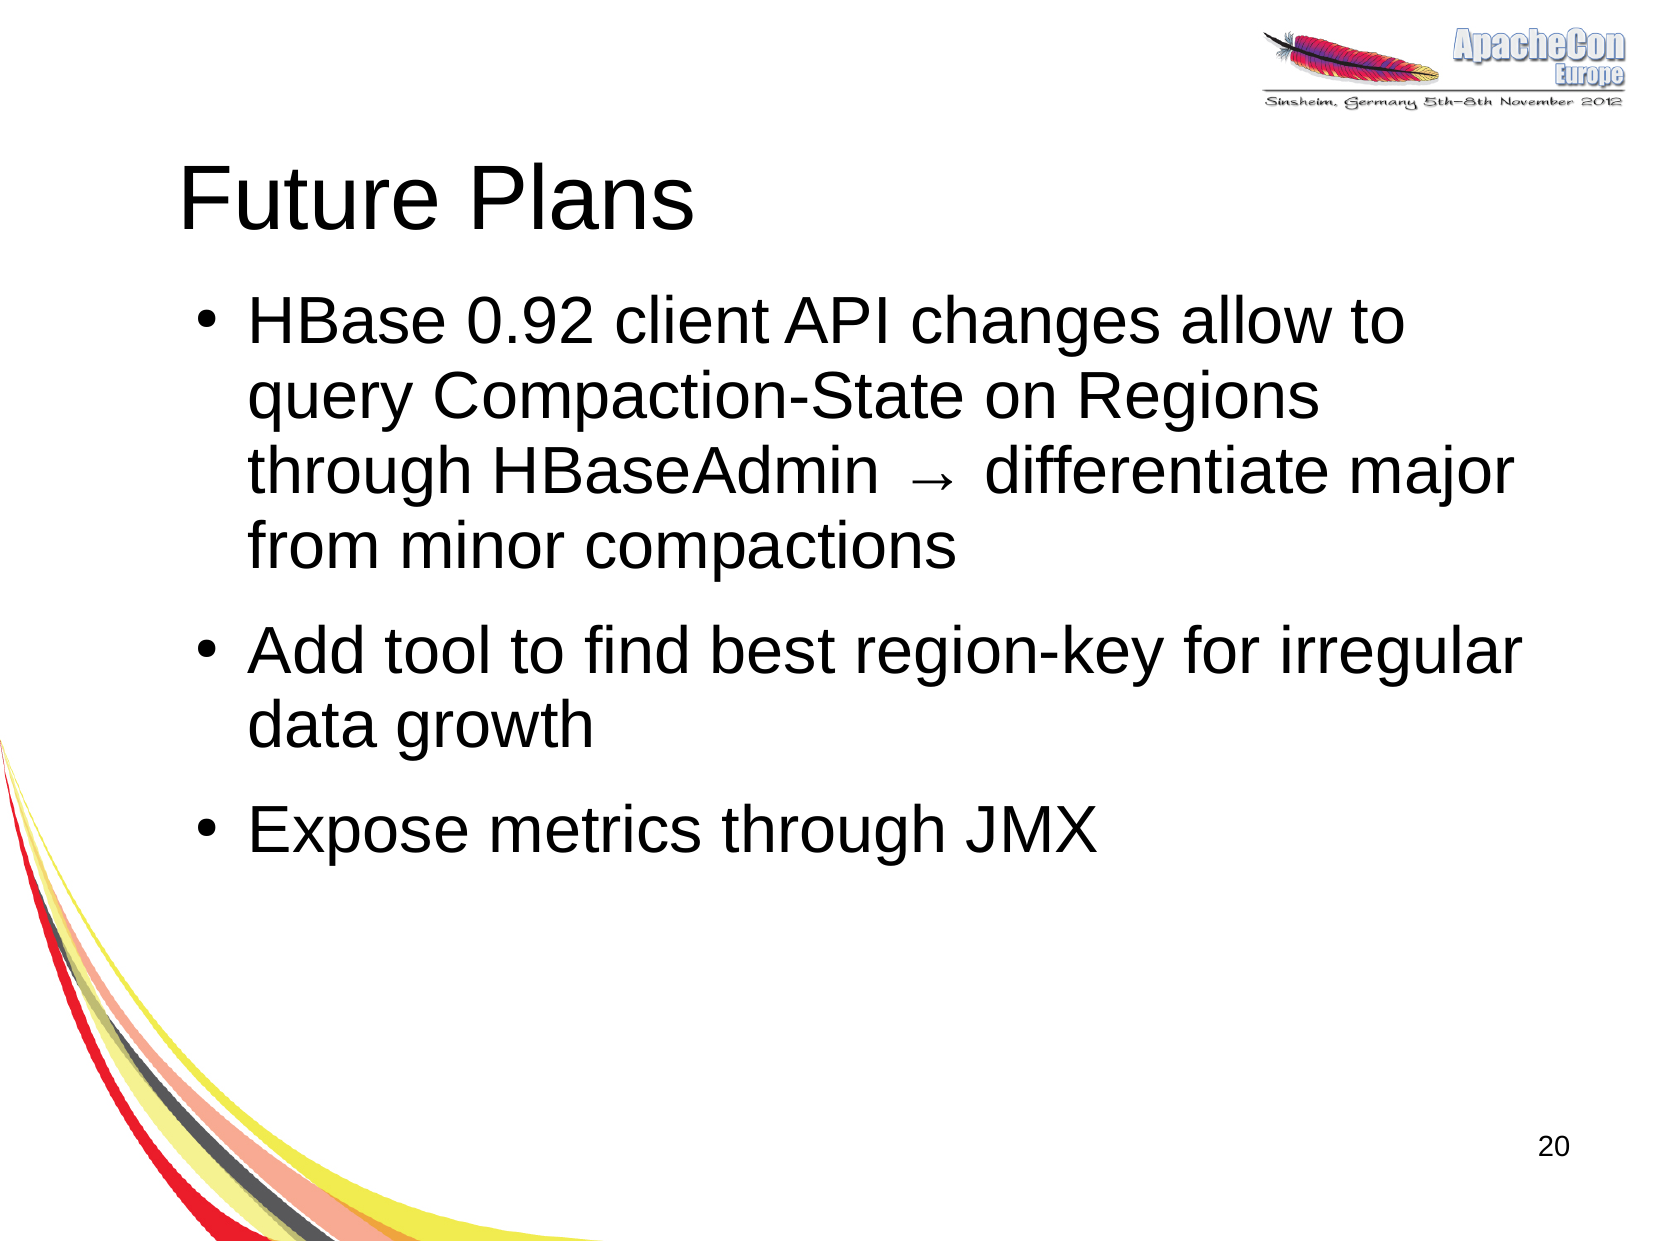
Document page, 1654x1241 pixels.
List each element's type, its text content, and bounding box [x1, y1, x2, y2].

title Future Plans [177, 141, 1535, 254]
list HBase 0.92 client API changes allow to query Compaction-State on Regions through HBaseAdmin → differentiate major from minor compactions Add tool to find best region-key for irregular data growth Expose metrics through JMX [177, 283, 1535, 866]
picture [0, 0, 1653, 1241]
